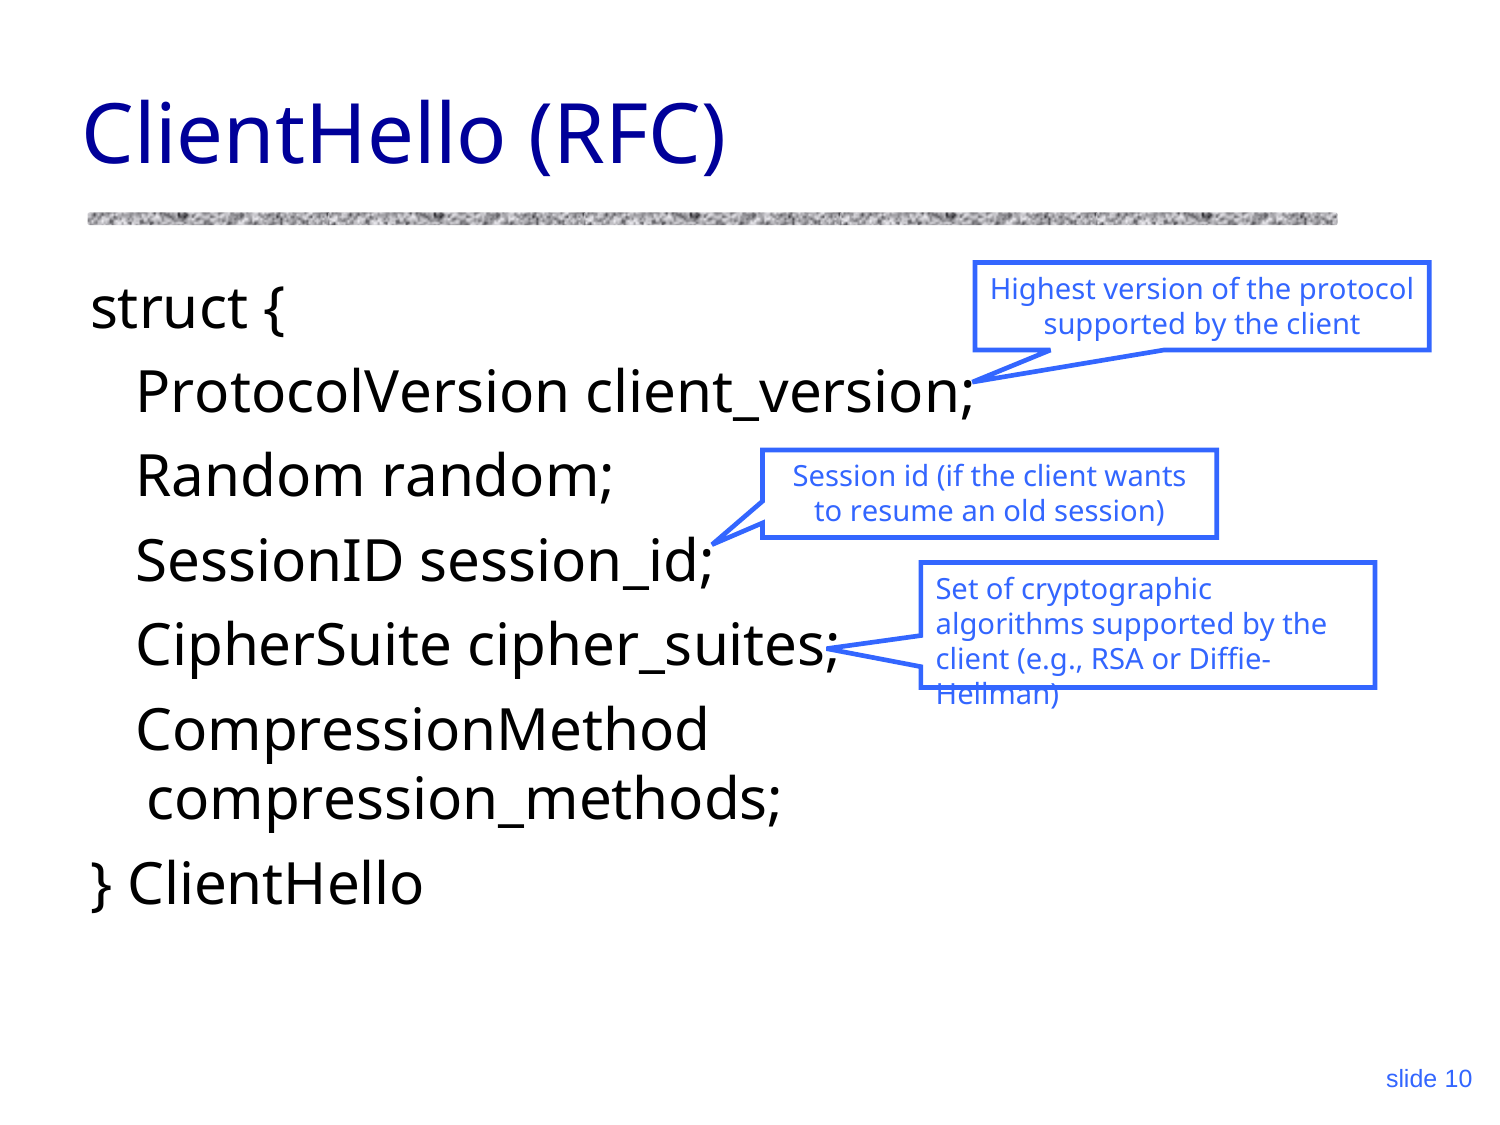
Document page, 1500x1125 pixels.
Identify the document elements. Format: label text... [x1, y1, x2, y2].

picture [87, 212, 1338, 226]
text_box Session id (if the client wants to resume an old session) [712, 450, 1217, 545]
title ClientHello (RFC) [66, 37, 1342, 188]
text_box Highest version of the protocol supported by the client [972, 262, 1430, 383]
list struct { ProtocolVersion client_version; Random random; SessionID session_id; CipherSuite cipher_suites; CompressionMethod compression_methods; } ClientHello [74, 262, 1375, 994]
text_box Set of cryptographic algorithms supported by the client (e.g., RSA or Diffie-Hellman) [826, 562, 1376, 688]
text_box slide <number> [1174, 1025, 1488, 1101]
